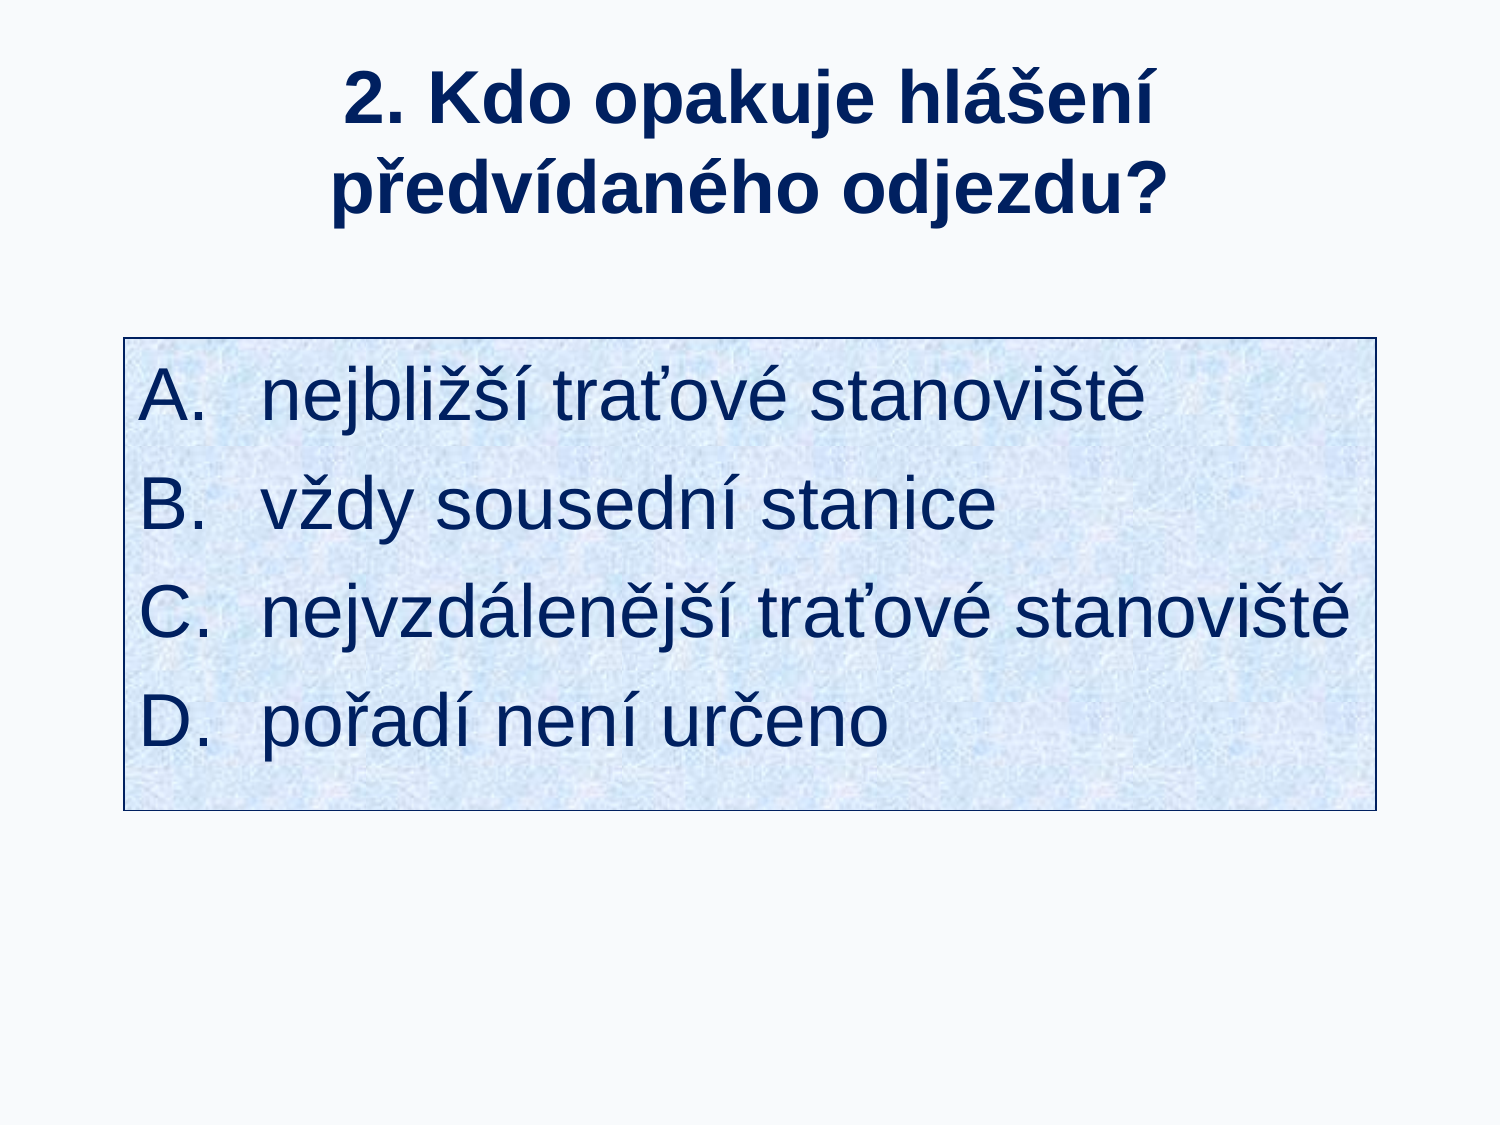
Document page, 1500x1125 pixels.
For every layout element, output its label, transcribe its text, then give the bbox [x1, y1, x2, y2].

list nejbližší traťové stanoviště vždy sousední stanice nejvzdálenější traťové stanoviště pořadí není určeno [123, 337, 1377, 811]
title 2. Kdo opakuje hlášení předvídaného odjezdu? [75, 41, 1426, 237]
